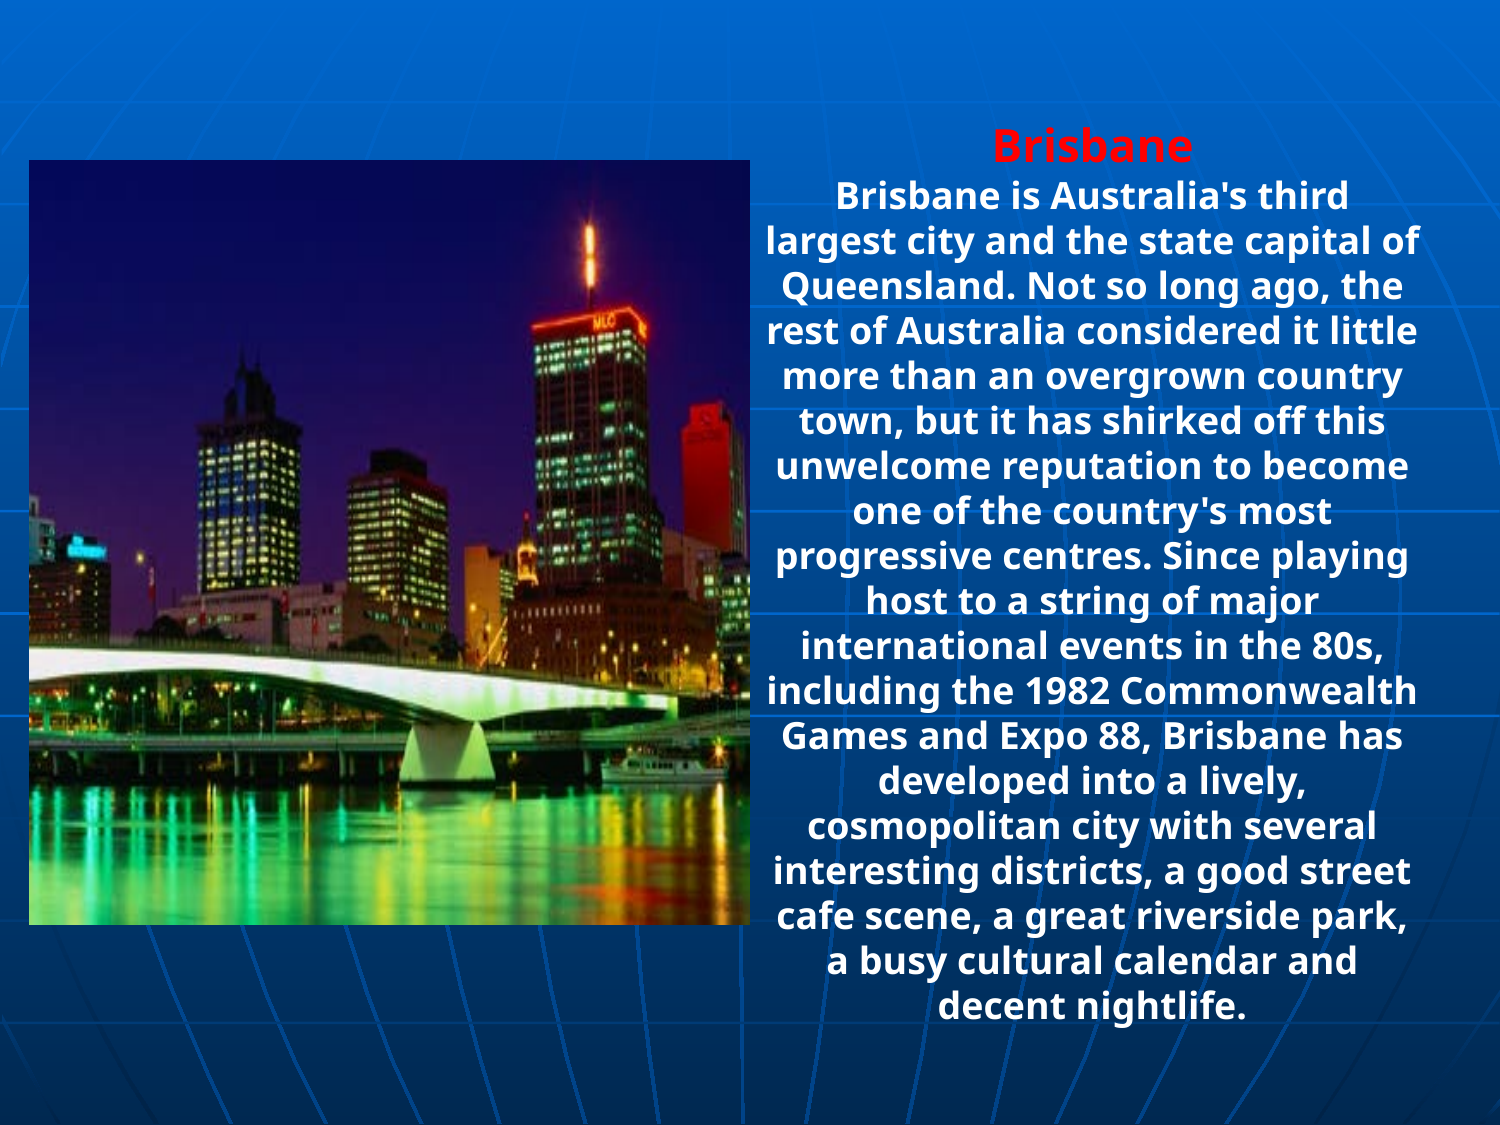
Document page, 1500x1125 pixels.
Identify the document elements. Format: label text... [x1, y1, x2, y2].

text_box Brisbane Brisbane is Australia's third largest city and the state capital of Queensland. Not so long ago, the rest of Australia considered it little more than an overgrown country town, but it has shirked off this unwelcome reputation to become one of the country's most progressive centres. Since playing host to a string of major international events in the 80s, including the 1982 Commonwealth Games and Expo 88, Brisbane has developed into a lively, cosmopolitan city with several interesting districts, a good street cafe scene, a great riverside park, a busy cultural calendar and decent nightlife. [749, 109, 1436, 1035]
picture [29, 160, 750, 925]
